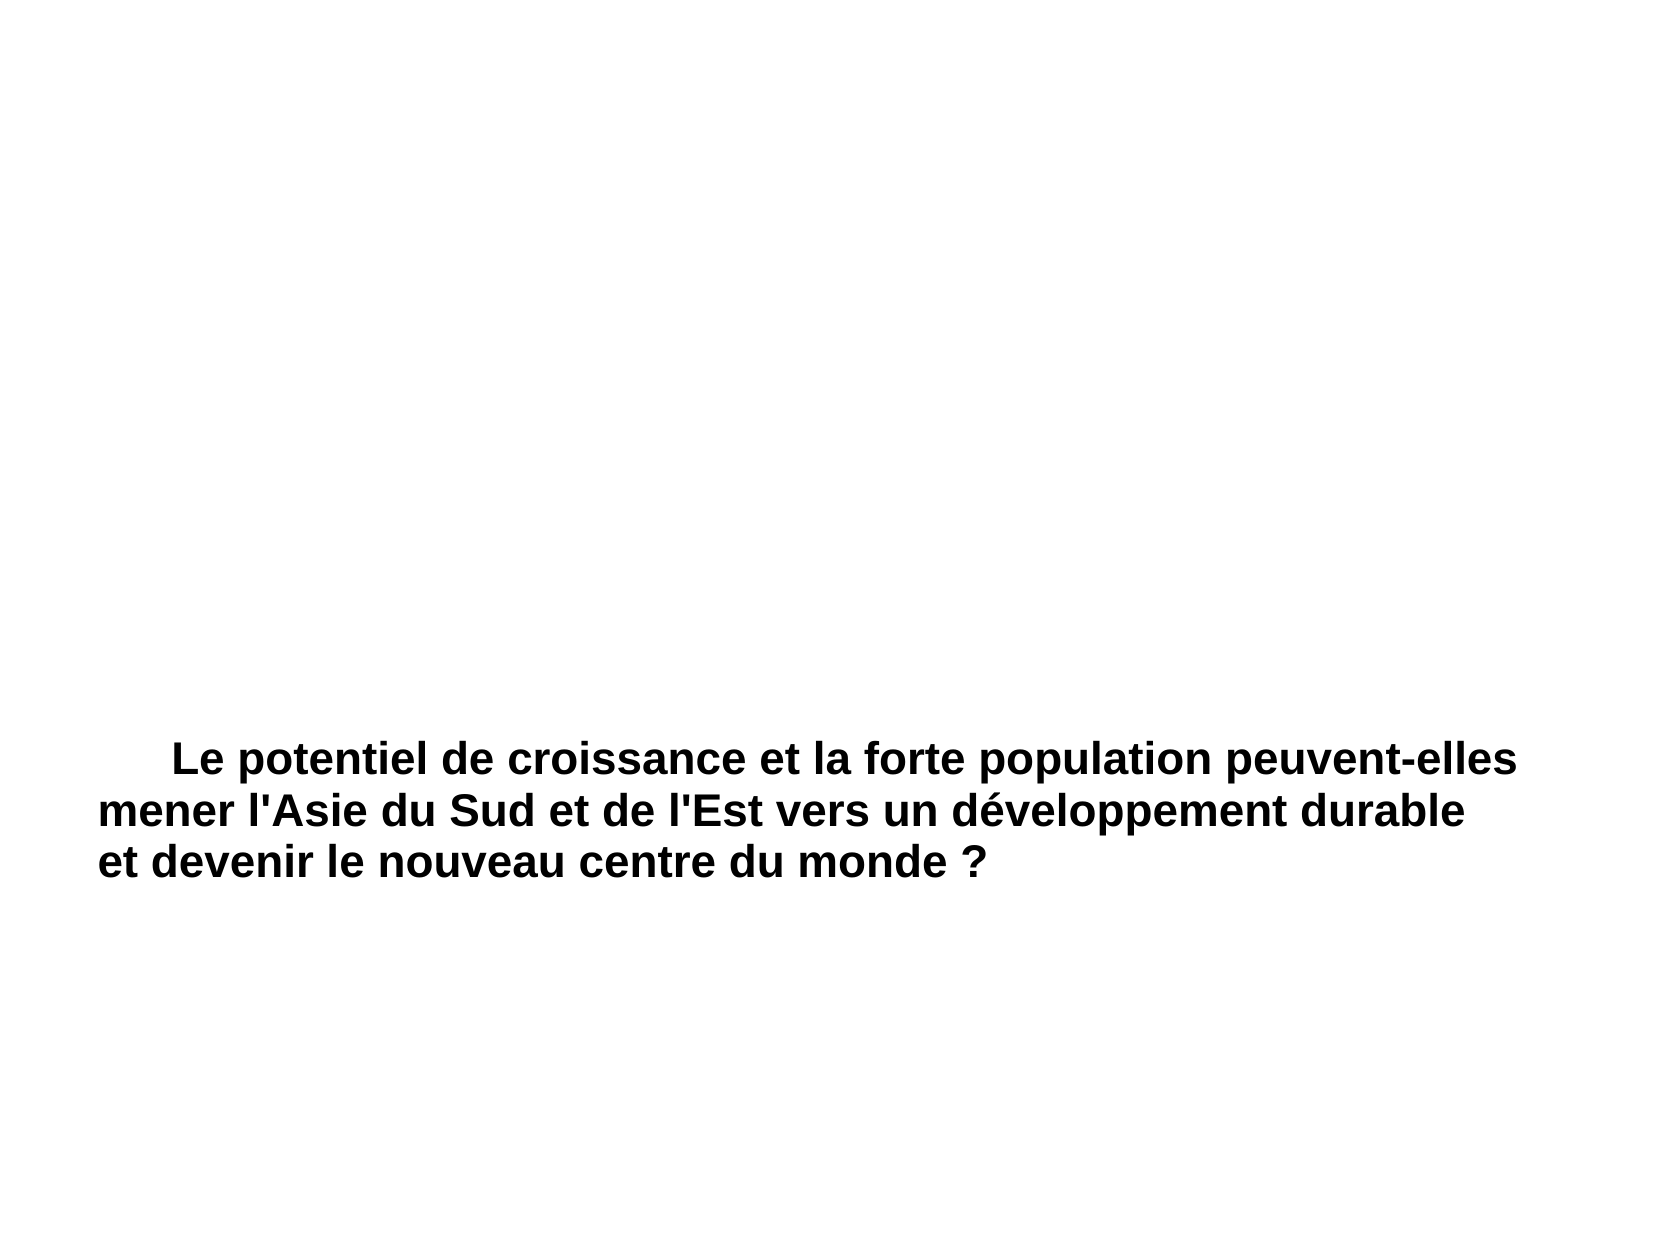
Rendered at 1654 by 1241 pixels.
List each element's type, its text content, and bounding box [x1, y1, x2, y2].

text_box Le potentiel de croissance et la forte population peuvent-elles mener l'Asie du Sud et de l'Est vers un développement durable et devenir le nouveau centre du monde ? [82, 725, 1534, 898]
